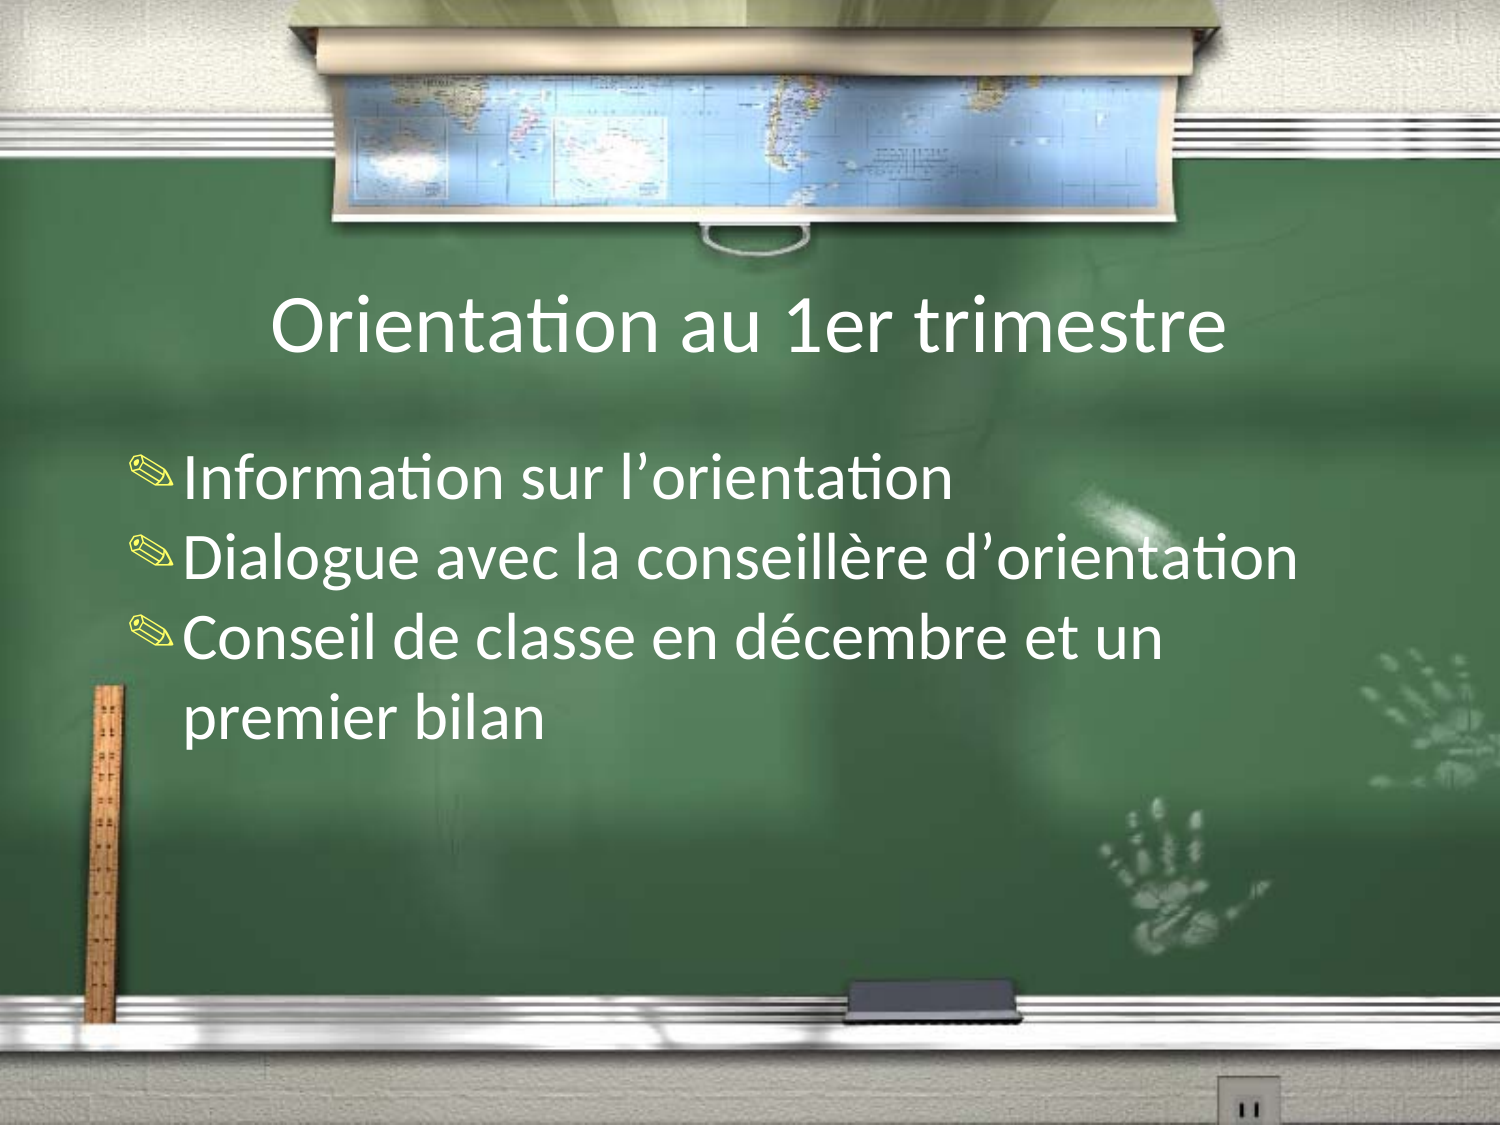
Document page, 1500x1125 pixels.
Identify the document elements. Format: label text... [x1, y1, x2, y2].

picture [0, 0, 1500, 1125]
text_box Information sur l’orientation Dialogue avec la conseillère d’orientation Conseil de classe en décembre et un premier bilan [112, 425, 1388, 1001]
text_box Orientation au 1er trimestre [112, 224, 1388, 413]
